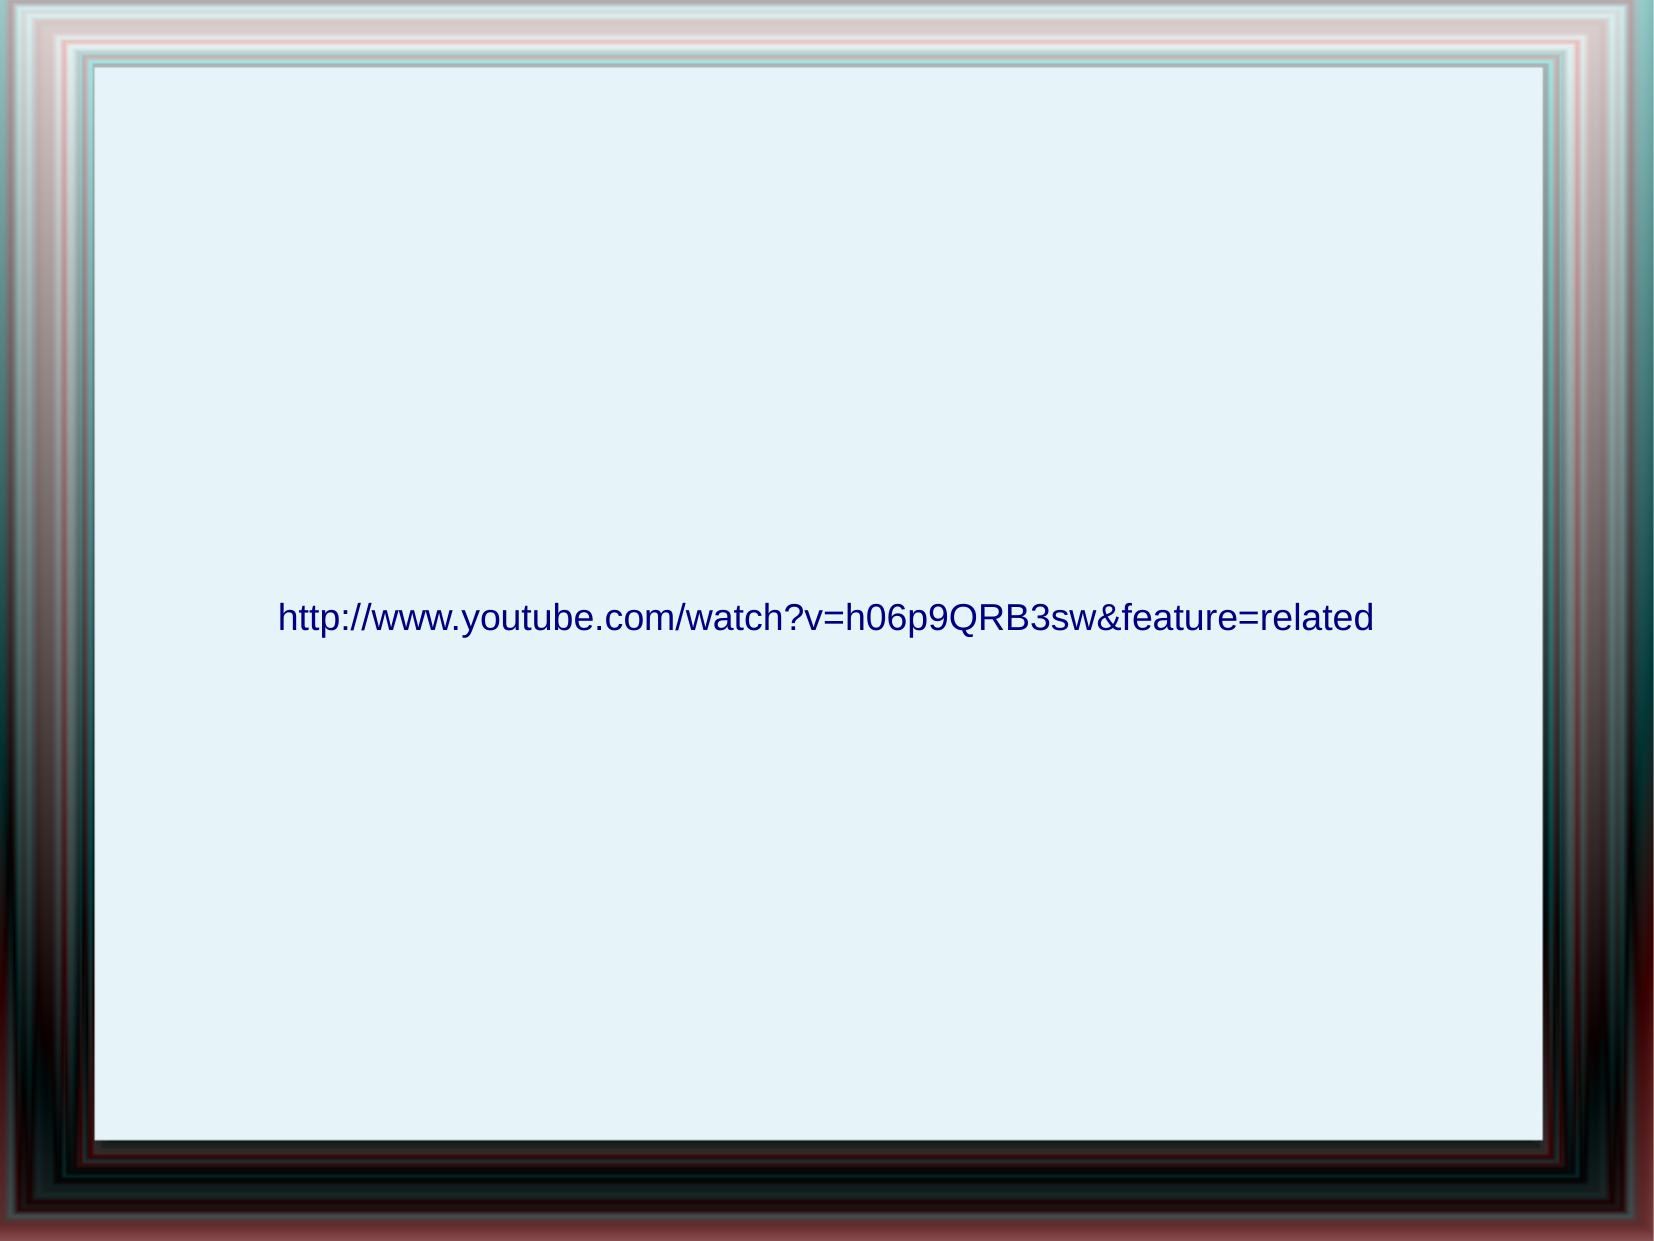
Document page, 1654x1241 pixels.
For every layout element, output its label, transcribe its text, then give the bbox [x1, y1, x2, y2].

picture [0, 0, 1654, 1241]
text_box http://www.youtube.com/watch?v=h06p9QRB3sw&feature=related [263, 589, 1390, 647]
